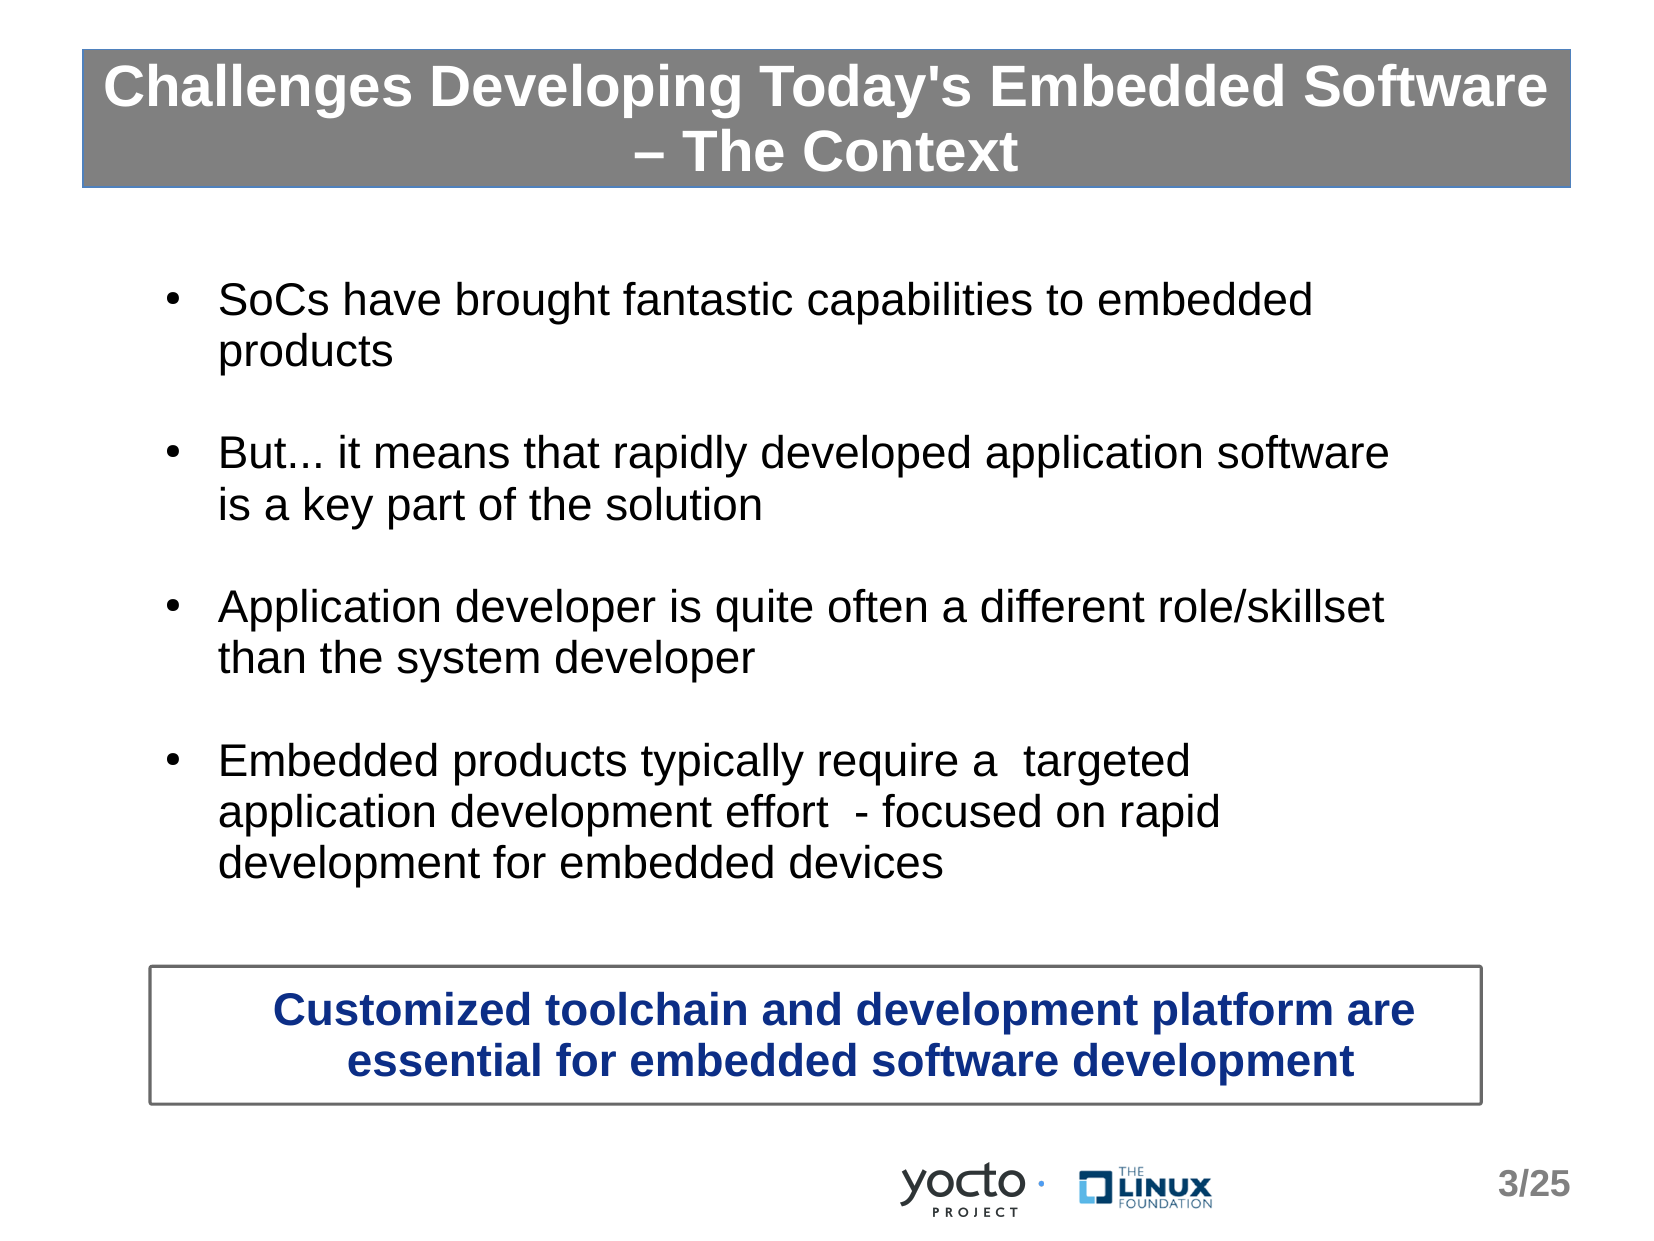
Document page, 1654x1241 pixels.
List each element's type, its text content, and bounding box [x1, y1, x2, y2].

text_box SoCs have brought fantastic capabilities to embedded products But... it means that rapidly developed application software is a key part of the solution Application developer is quite often a different role/skillset than the system developer Embedded products typically require a targeted application development effort - focused on rapid development for embedded devices [61, 266, 1434, 894]
title Challenges Developing Today's Embedded Software – The Context [82, 49, 1571, 188]
text_box Customized toolchain and development platform are essential for embedded software development [150, 966, 1482, 1105]
picture [1075, 1162, 1215, 1211]
picture [900, 1162, 1044, 1217]
